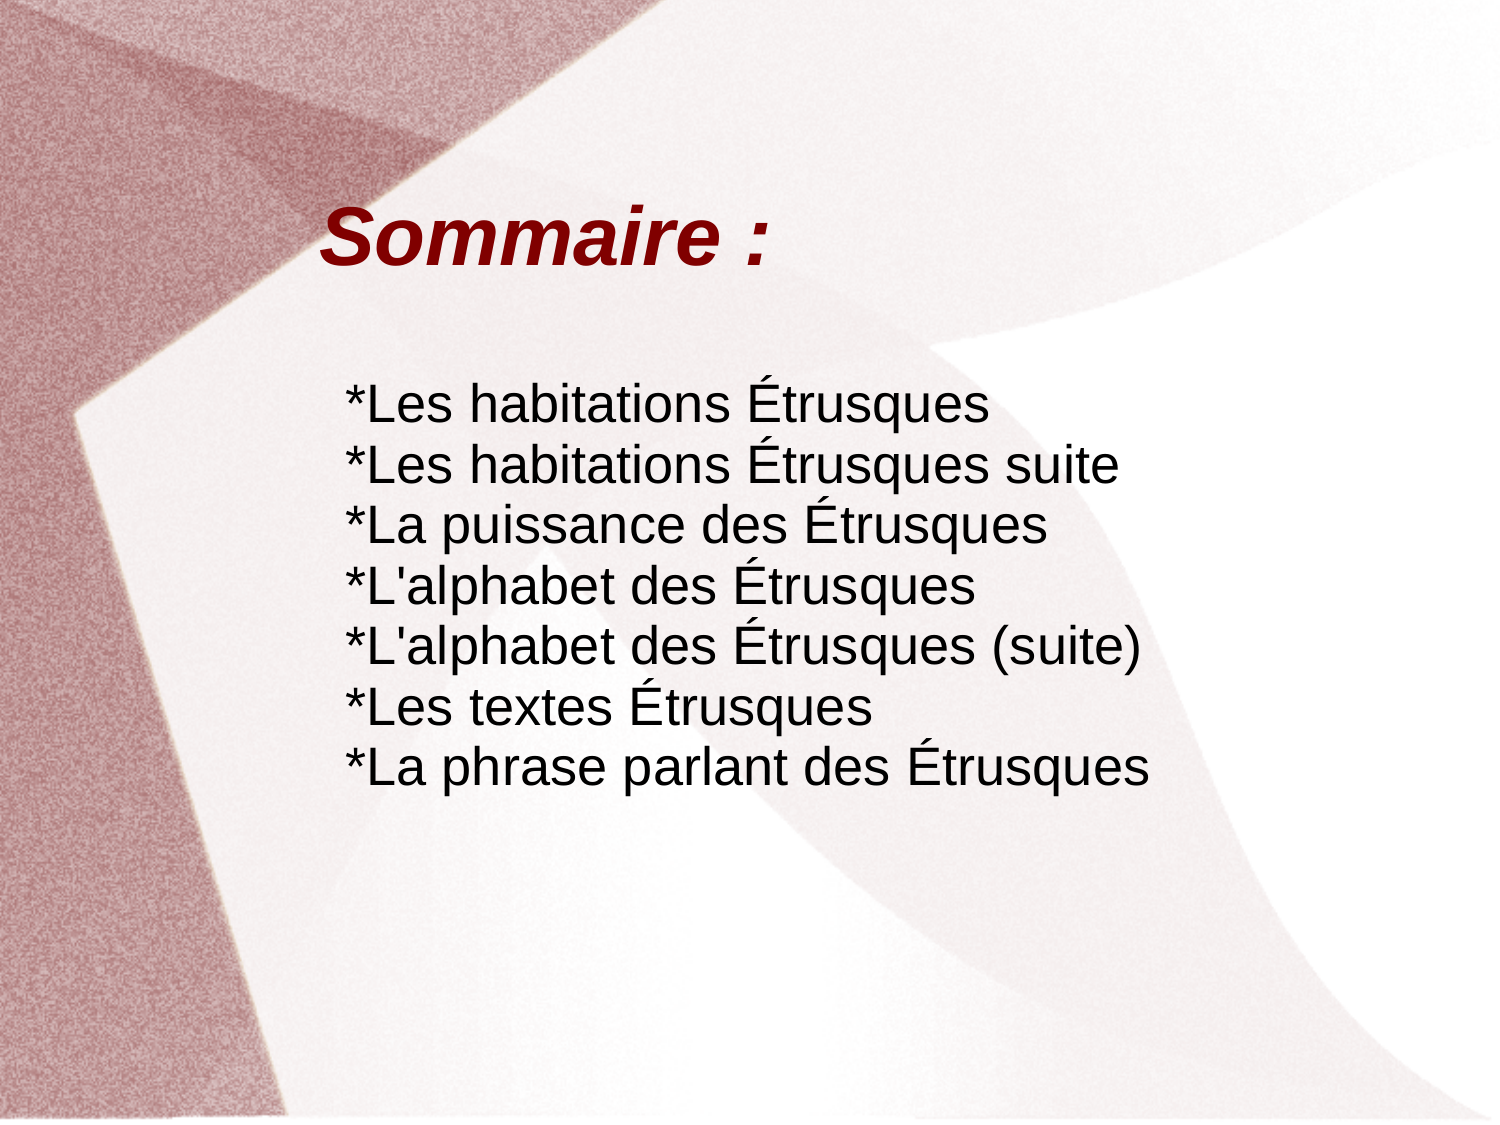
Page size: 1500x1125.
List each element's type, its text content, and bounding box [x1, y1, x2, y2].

text_box *Les habitations Étrusques *Les habitations Étrusques suite *La puissance des Étrusques *L'alphabet des Étrusques *L'alphabet des Étrusques (suite) *Les textes Étrusques *La phrase parlant des Étrusques [330, 366, 1312, 805]
title Sommaire : [307, 142, 1224, 331]
picture [0, 0, 1500, 1125]
